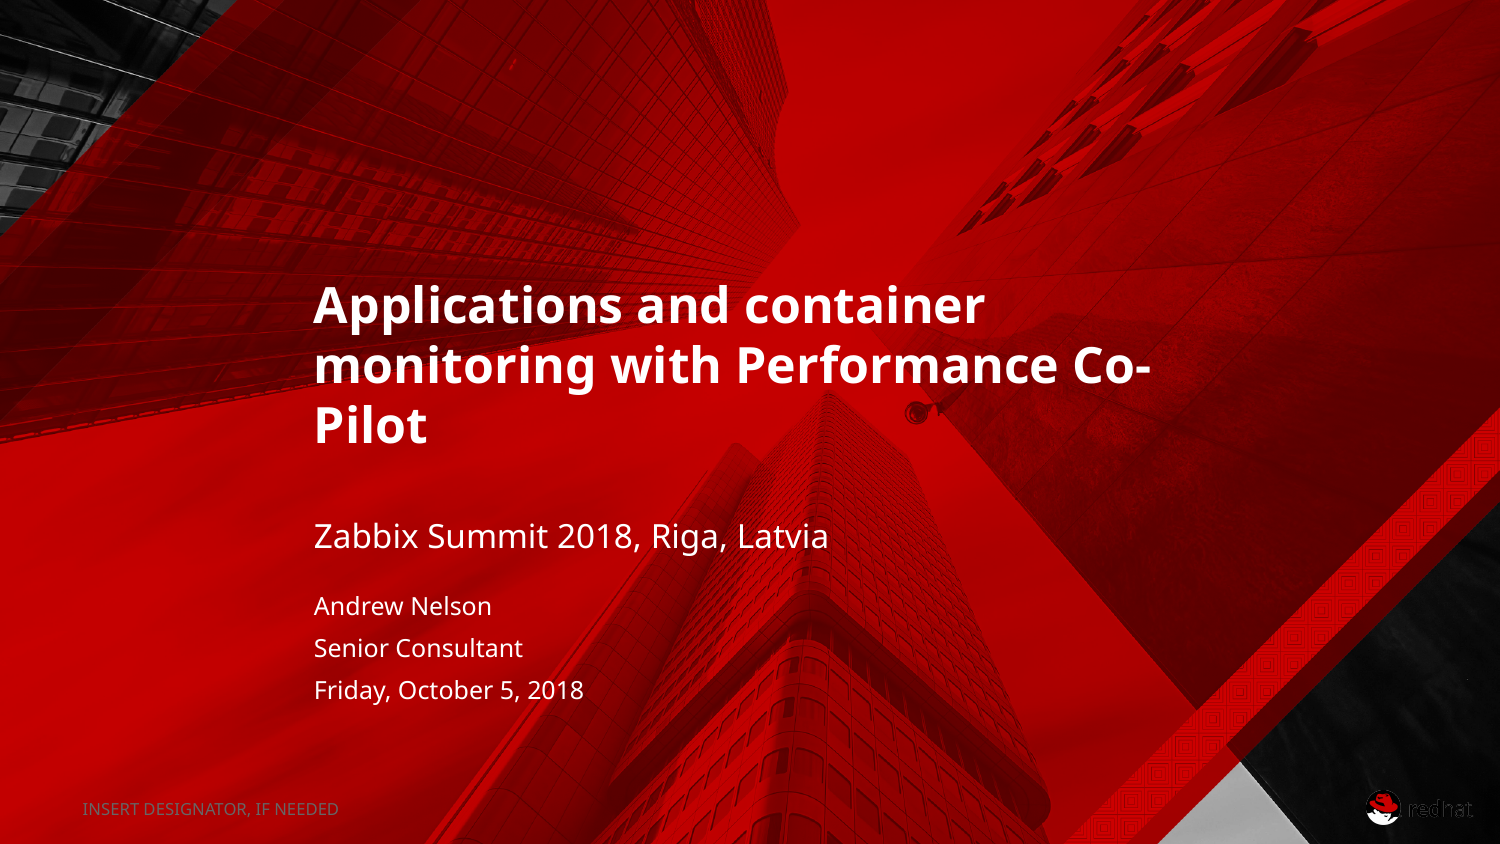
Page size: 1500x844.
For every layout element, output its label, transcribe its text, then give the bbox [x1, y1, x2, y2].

title Applications and container monitoring with Performance Co-Pilot [298, 332, 1274, 469]
subtitle Zabbix Summit 2018, Riga, Latvia [298, 500, 1124, 547]
subtitle Andrew Nelson Senior Consultant Friday, October 5, 2018 [298, 575, 1049, 772]
picture [0, 0, 1500, 844]
